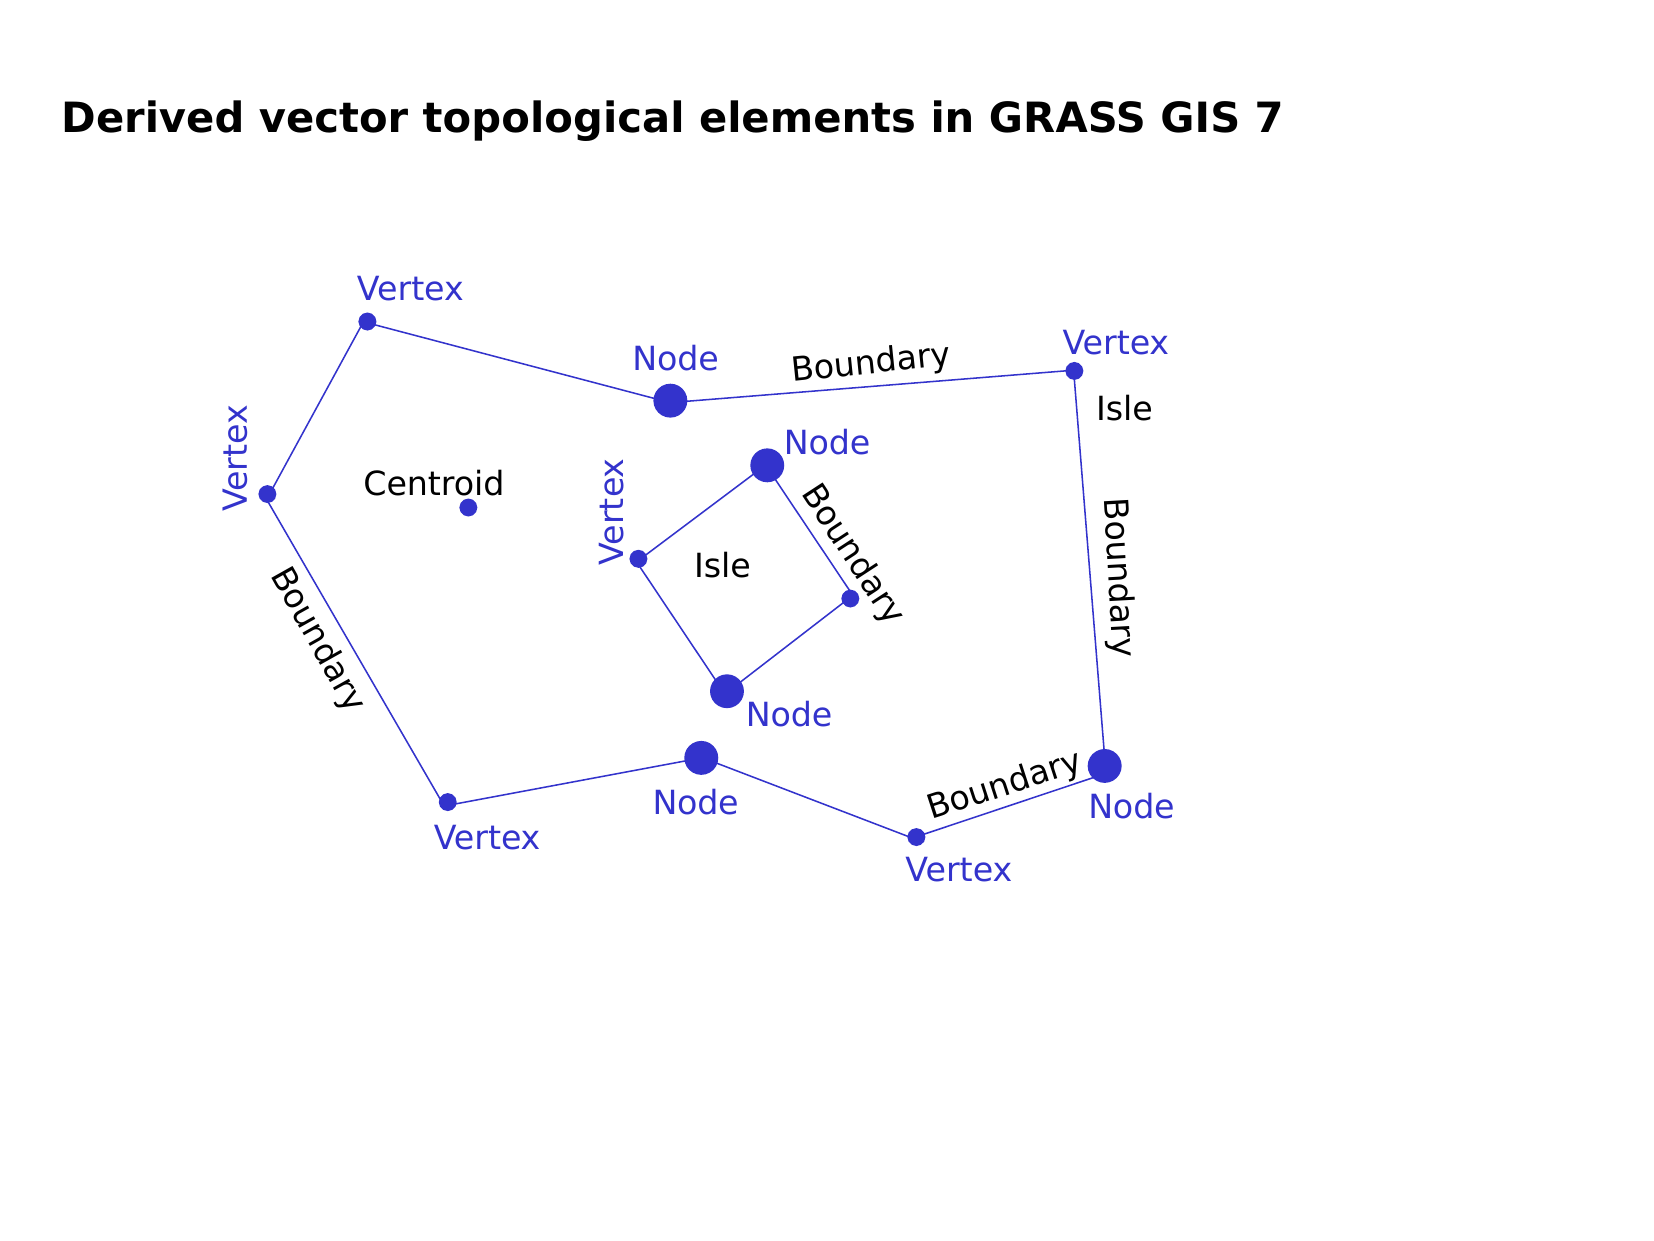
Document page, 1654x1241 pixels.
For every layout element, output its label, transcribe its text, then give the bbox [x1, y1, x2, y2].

text_box [439, 793, 456, 808]
text_box Vertex [1047, 313, 1226, 370]
text_box [751, 449, 783, 482]
text_box Boundary [773, 317, 1020, 398]
text_box [685, 741, 718, 773]
text_box Vertex [890, 840, 1069, 896]
text_box Isle [1081, 382, 1168, 436]
text_box [908, 828, 925, 840]
text_box Node [617, 329, 763, 386]
text_box Node [637, 773, 784, 830]
text_box Vertex [342, 259, 520, 315]
text_box [461, 511, 476, 516]
text_box Derived vector topological elements in GRASS GIS 7 [46, 86, 1429, 151]
text_box Boundary [904, 710, 1152, 838]
text_box [842, 592, 856, 607]
text_box [654, 386, 687, 417]
text_box [359, 315, 376, 330]
text_box Boundary [249, 542, 417, 781]
text_box Node [769, 413, 947, 469]
text_box [710, 675, 742, 708]
text_box Vertex [418, 808, 597, 864]
text_box Isle [679, 536, 864, 592]
text_box Node [730, 685, 909, 741]
text_box Vertex [582, 402, 638, 581]
text_box Centroid [348, 454, 575, 511]
text_box Boundary [1088, 481, 1158, 725]
text_box [1099, 775, 1118, 783]
text_box Vertex [205, 348, 262, 527]
text_box [1066, 370, 1083, 380]
text_box Boundary [780, 458, 967, 703]
text_box Node [1073, 777, 1252, 834]
text_box [638, 550, 647, 568]
text_box [262, 485, 276, 503]
